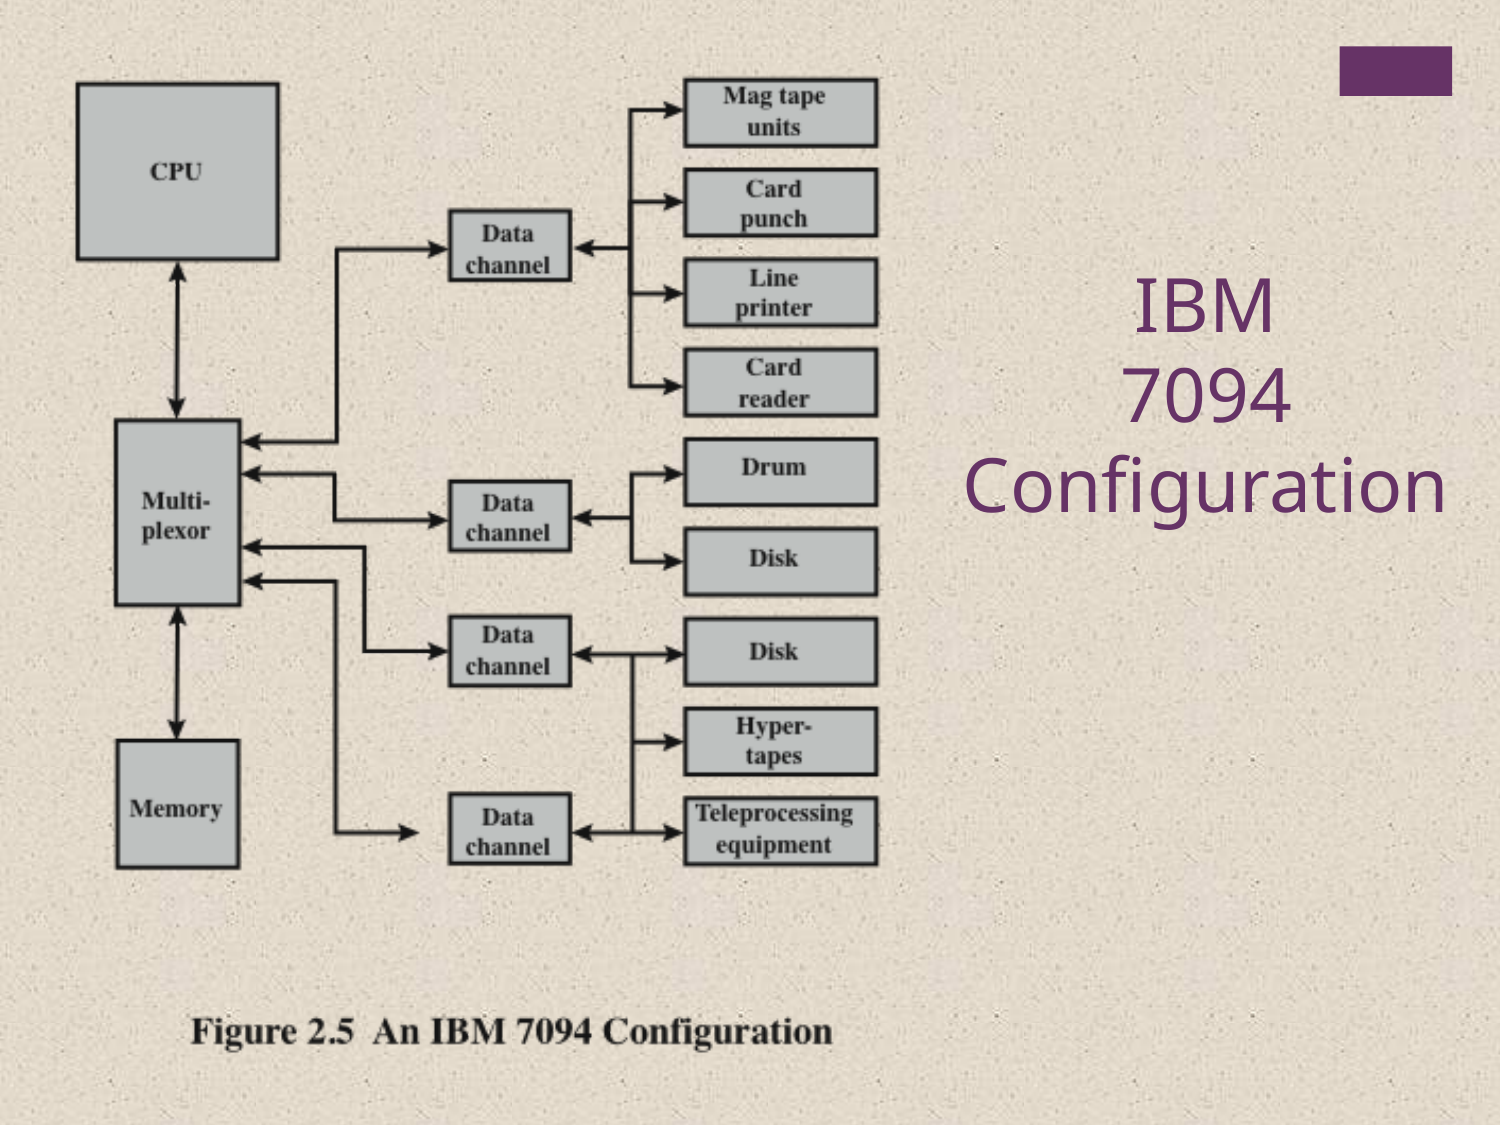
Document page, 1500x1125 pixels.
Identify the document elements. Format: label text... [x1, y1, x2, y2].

picture [0, 0, 1500, 1125]
title IBM 7094 Configuration [912, 249, 1500, 588]
